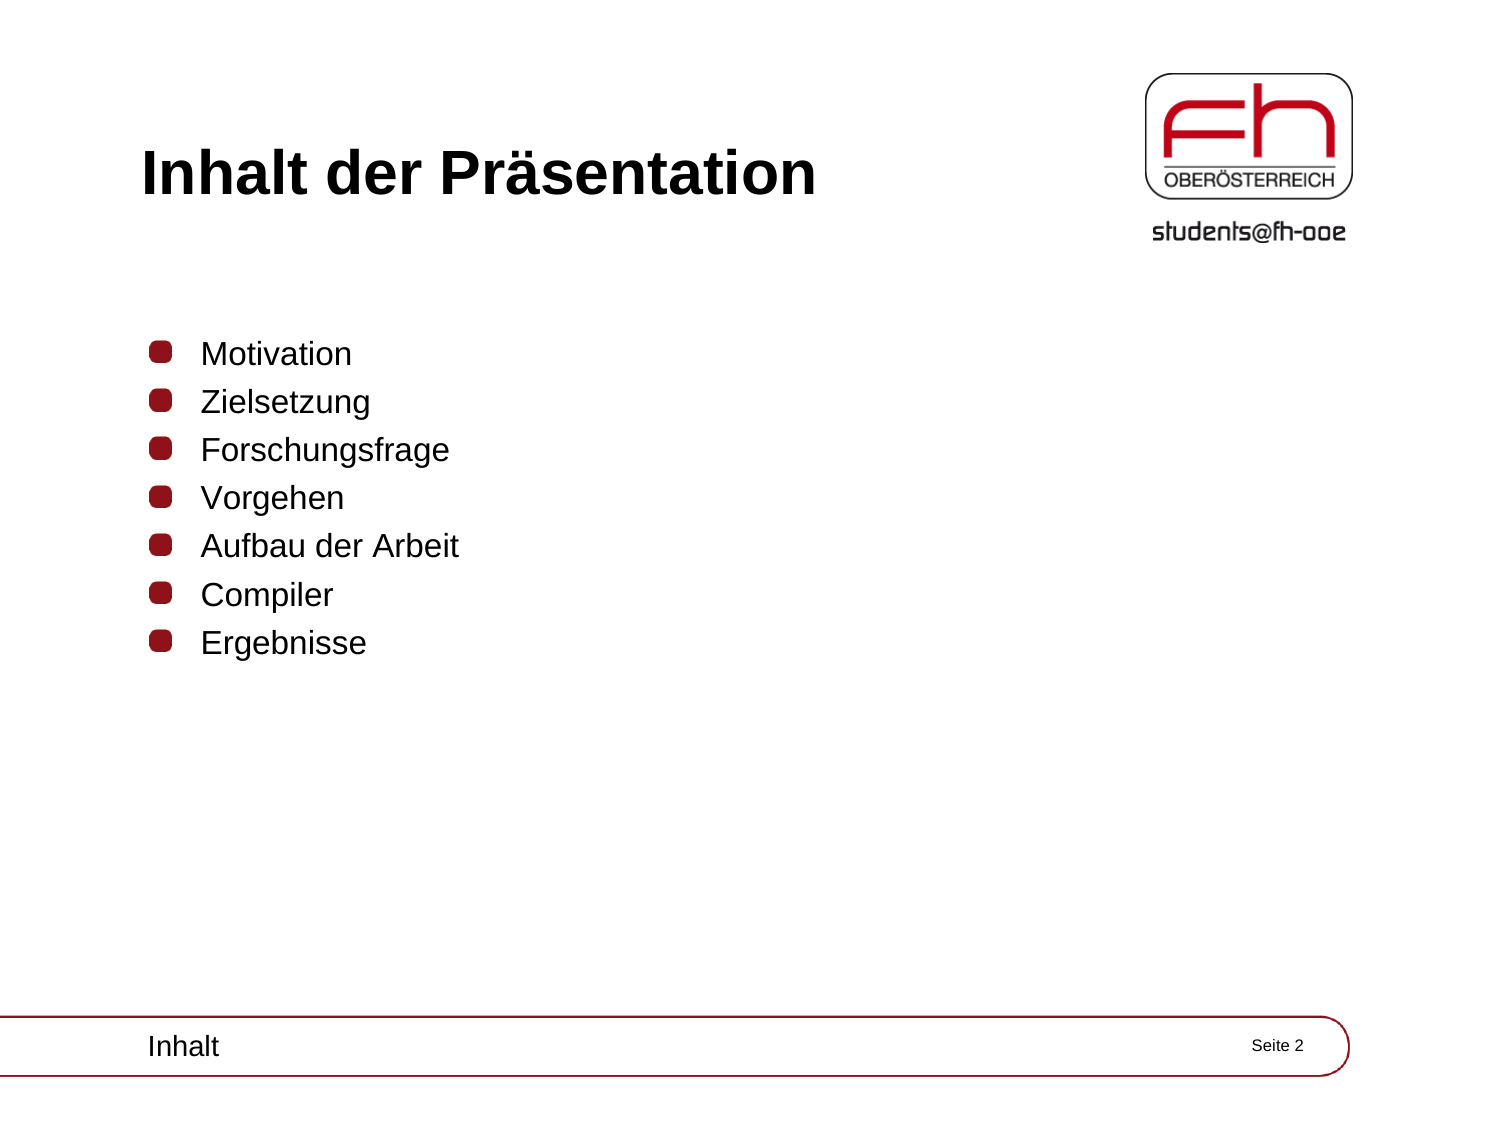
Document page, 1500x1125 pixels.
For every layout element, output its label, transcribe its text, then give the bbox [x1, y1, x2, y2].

list Motivation Zielsetzung Forschungsfrage Vorgehen Aufbau der Arbeit Compiler Ergebnisse [129, 283, 1344, 953]
title Inhalt der Präsentation [141, 66, 1108, 208]
picture [1145, 73, 1353, 243]
picture [0, 1012, 1353, 1080]
text_box Seite <number> [991, 1027, 1304, 1063]
text_box Inhalt [147, 1027, 991, 1062]
